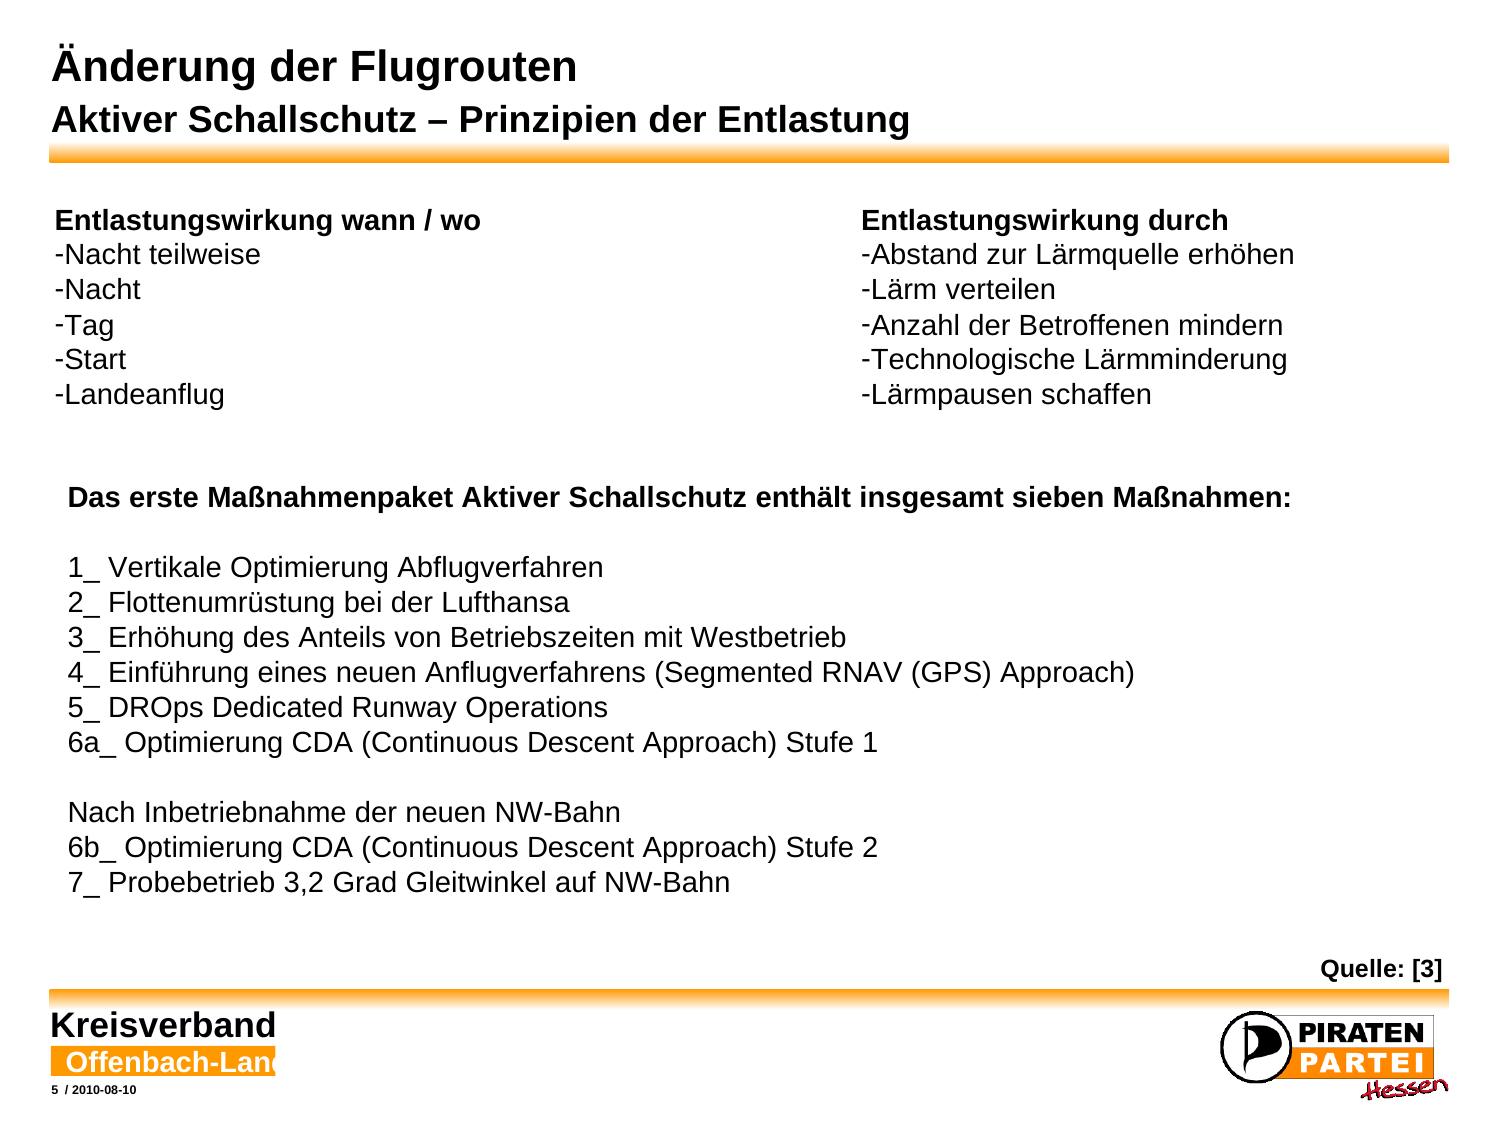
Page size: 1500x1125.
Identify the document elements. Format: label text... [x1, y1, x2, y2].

text_box Entlastungswirkung durch Abstand zur Lärmquelle erhöhen Lärm verteilen Anzahl der Betroffenen mindern Technologische Lärmminderung Lärmpausen schaffen [846, 193, 1311, 419]
text_box Quelle: [3] [1305, 945, 1458, 991]
text_box Entlastungswirkung wann / wo Nacht teilweise Nacht Tag Start Landeanflug [39, 193, 497, 419]
text_box Das erste Maßnahmenpaket Aktiver Schallschutz enthält insgesamt sieben Maßnahmen: 1_ Vertikale Optimierung Abflugverfahren 2_ Flottenumrüstung bei der Lufthansa 3_ Erhöhung des Anteils von Betriebszeiten mit Westbetrieb 4_ Einführung eines neuen Anflugverfahrens (Segmented RNAV (GPS) Approach) 5_ DROps Dedicated Runway Operations 6a_ Optimierung CDA (Continuous Descent Approach) Stufe 1 Nach Inbetriebnahme der neuen NW-Bahn 6b_ Optimierung CDA (Continuous Descent Approach) Stufe 2 7_ Probebetrieb 3,2 Grad Gleitwinkel auf NW-Bahn [52, 470, 1374, 906]
title Änderung der Flugrouten Aktiver Schallschutz – Prinzipien der Entlastung [50, 36, 1450, 141]
